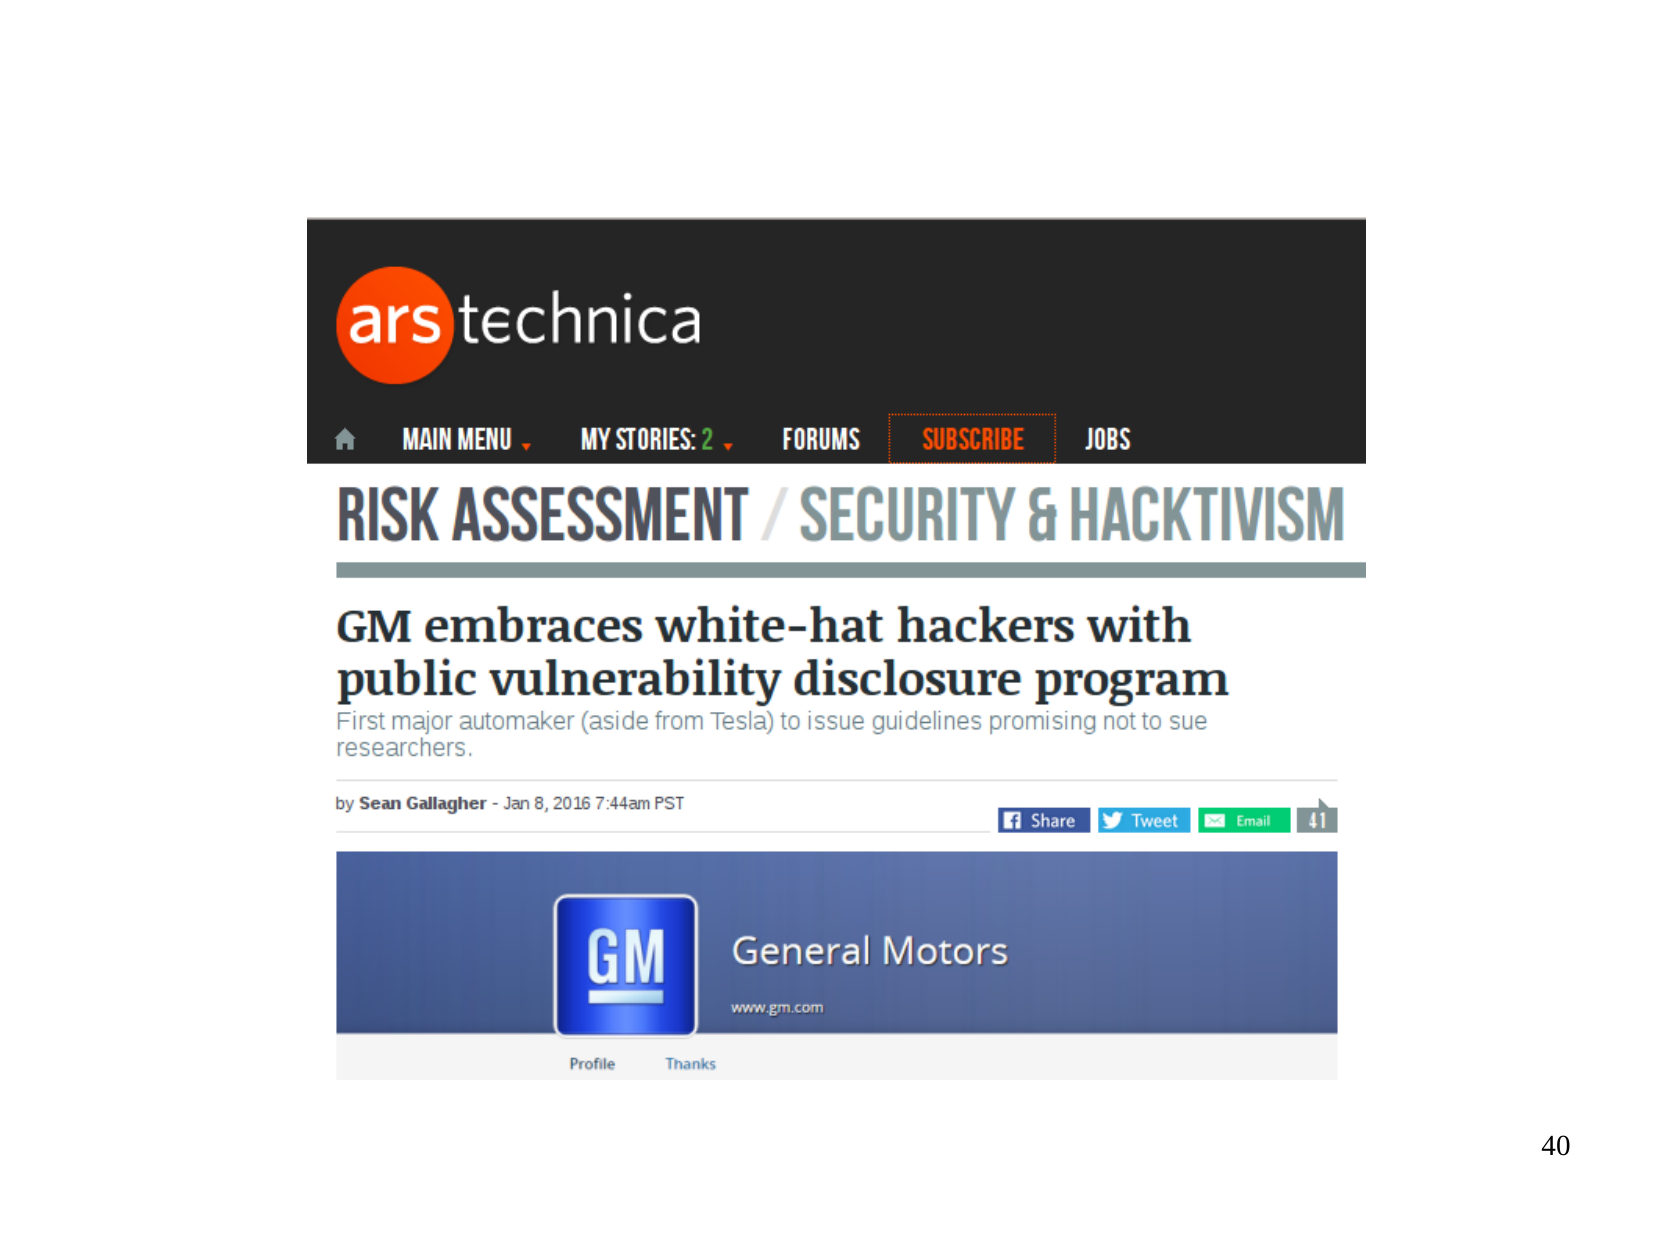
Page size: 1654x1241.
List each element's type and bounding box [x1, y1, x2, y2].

picture [307, 217, 1366, 1081]
